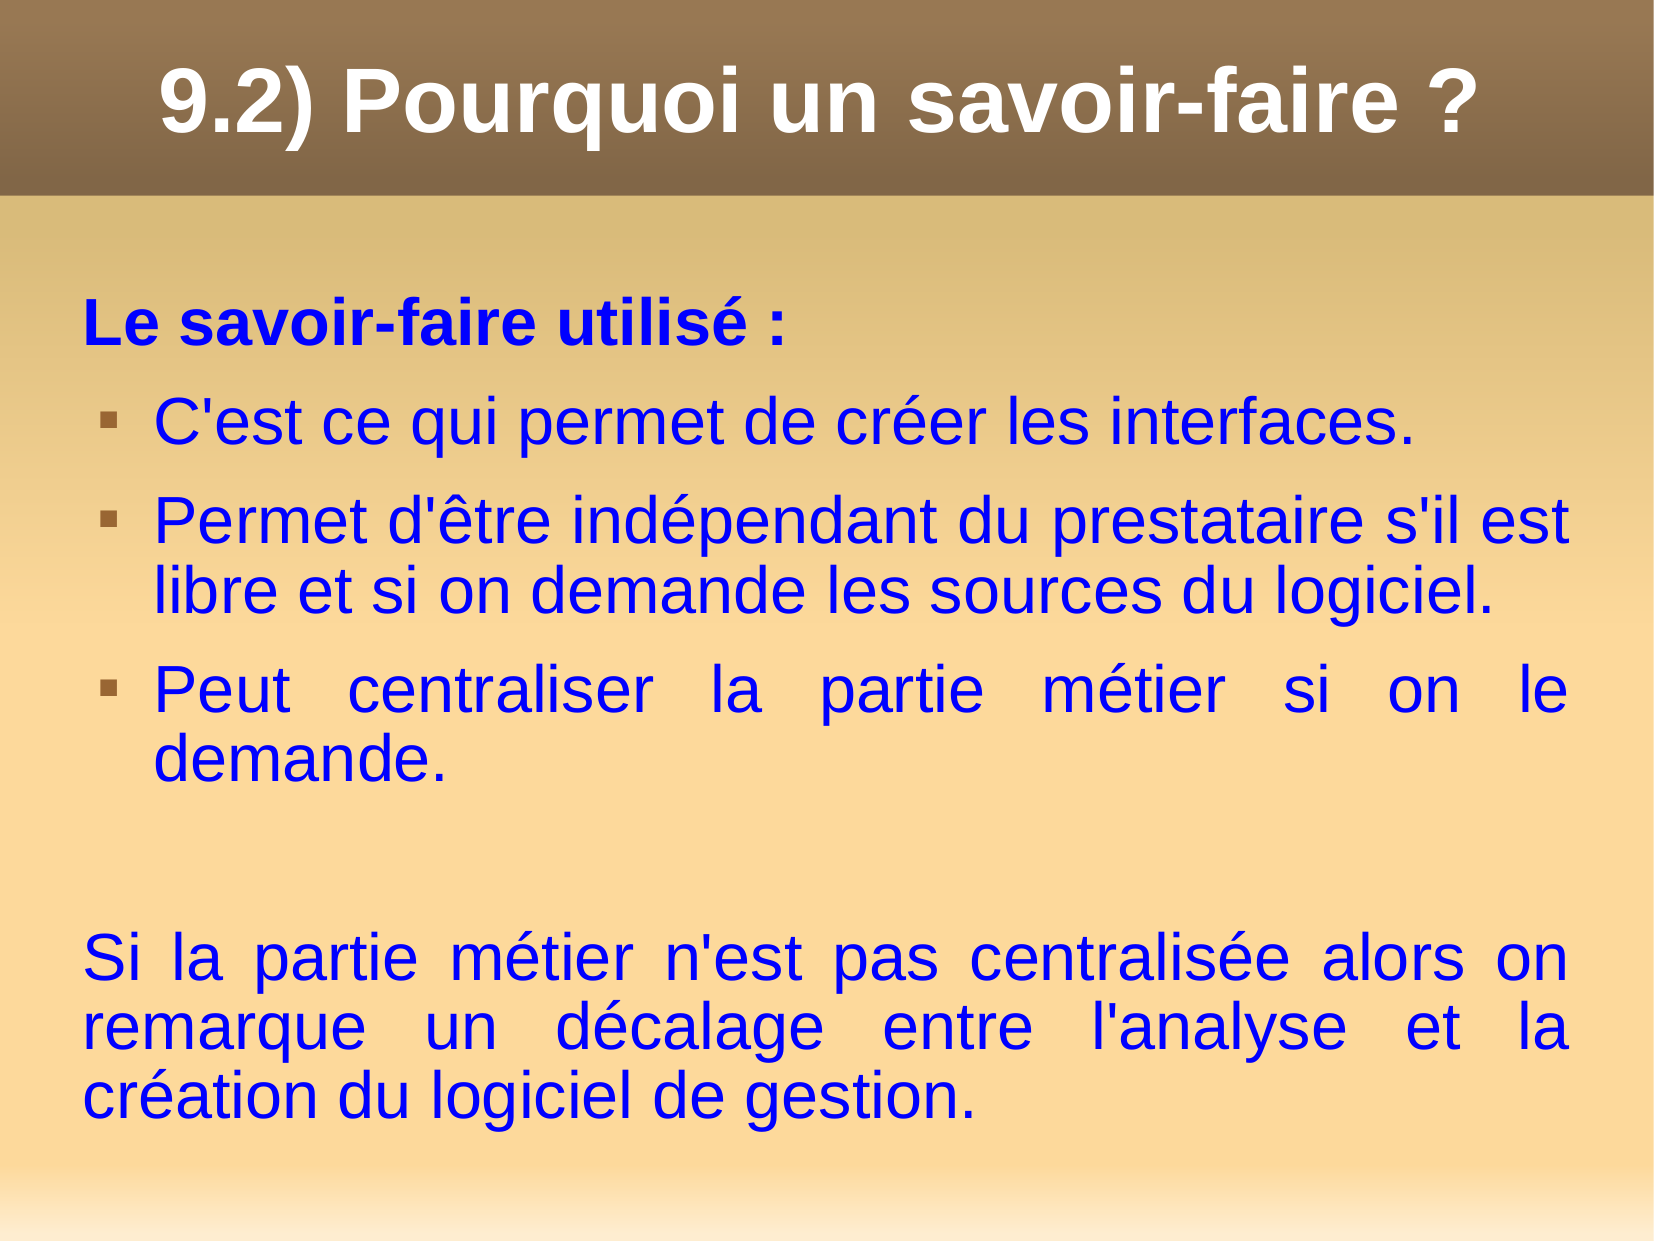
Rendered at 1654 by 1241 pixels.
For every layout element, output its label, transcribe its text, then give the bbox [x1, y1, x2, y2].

title 9.2) Pourquoi un savoir-faire ? [76, 7, 1565, 200]
list Le savoir-faire utilisé : C'est ce qui permet de créer les interfaces. Permet d'être indépendant du prestataire s'il est libre et si on demande les sources du logiciel. Peut centraliser la partie métier si on le demande. Si la partie métier n'est pas centralisée alors on remarque un décalage entre l'analyse et la création du logiciel de gestion. [82, 290, 1571, 1139]
picture [0, 0, 1654, 1241]
